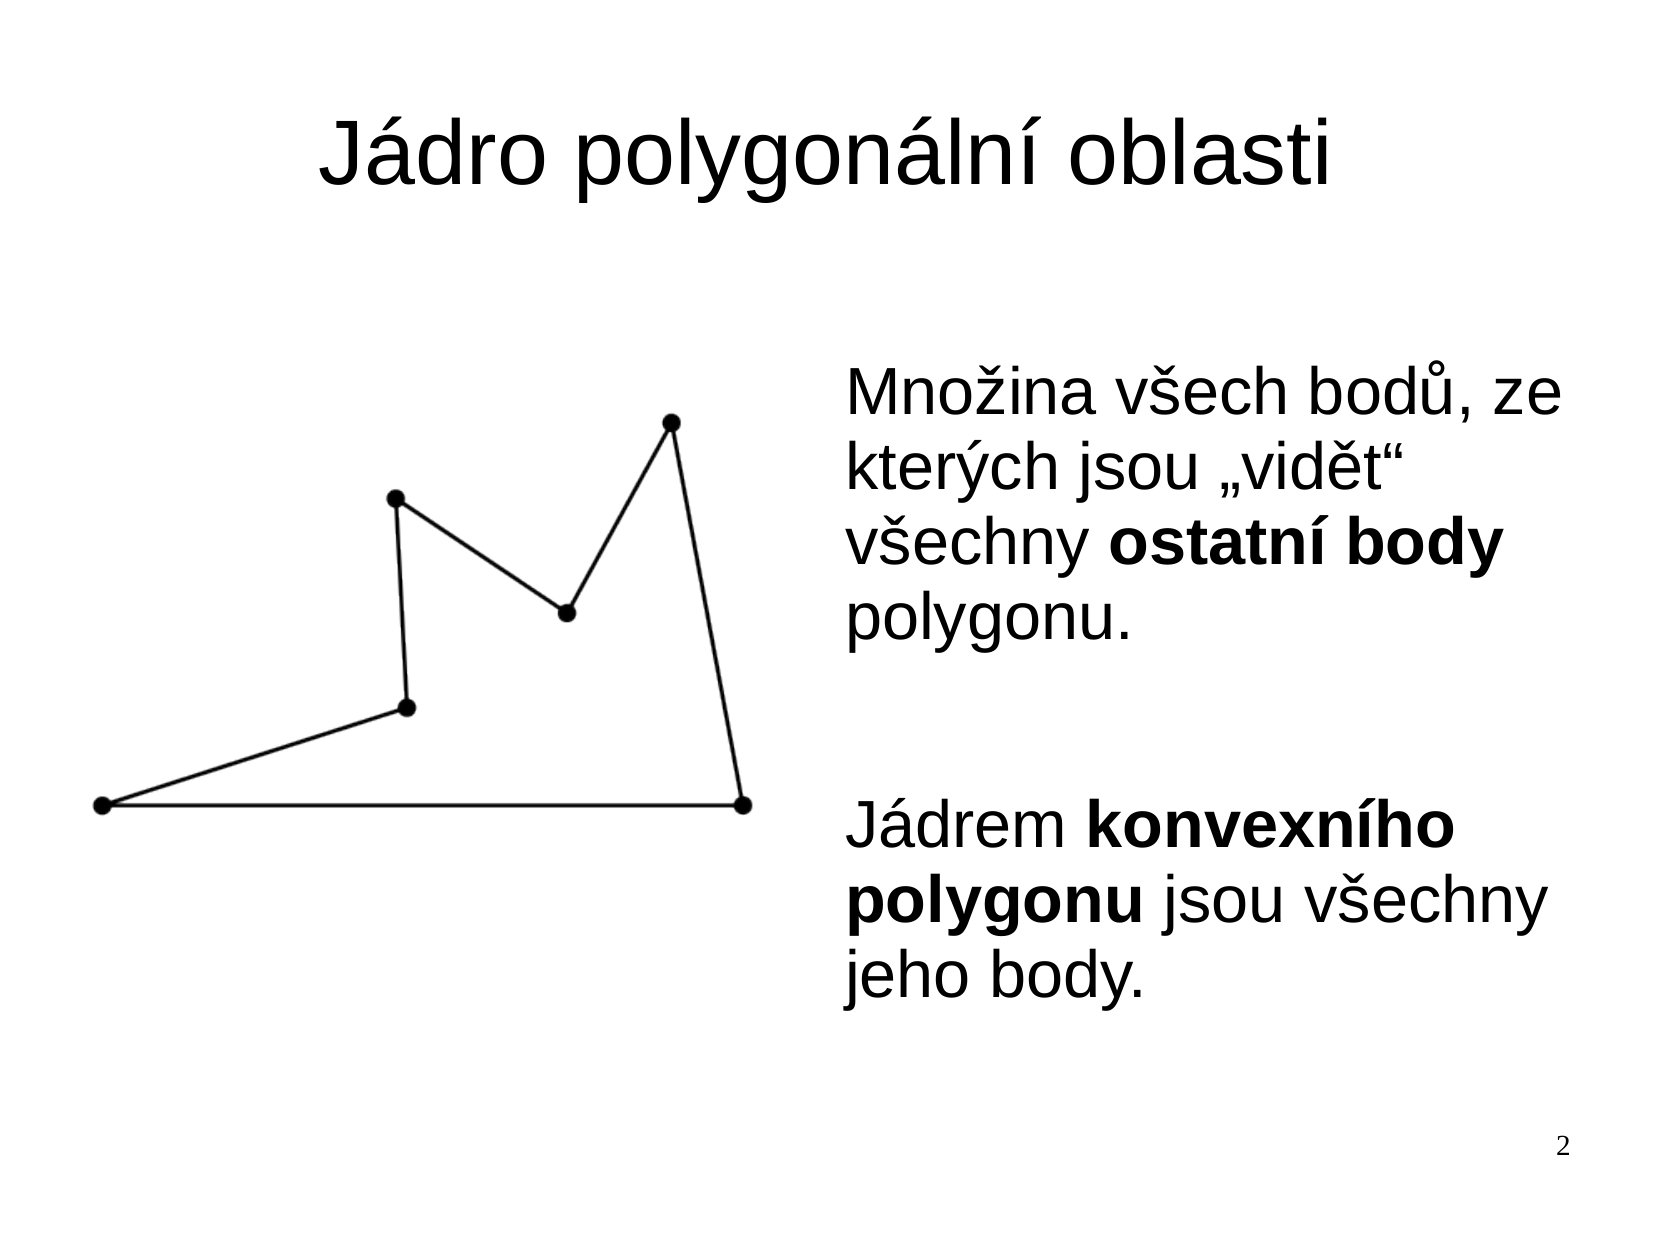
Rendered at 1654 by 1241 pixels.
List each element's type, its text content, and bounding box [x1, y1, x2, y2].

list Množina všech bodů, ze kterých jsou „vidět“ všechny ostatní body polygonu. Jádrem konvexního polygonu jsou všechny jeho body. [1065, 354, 1572, 1094]
title Jádro polygonální oblasti [82, 49, 1571, 257]
picture [29, 239, 1065, 1241]
